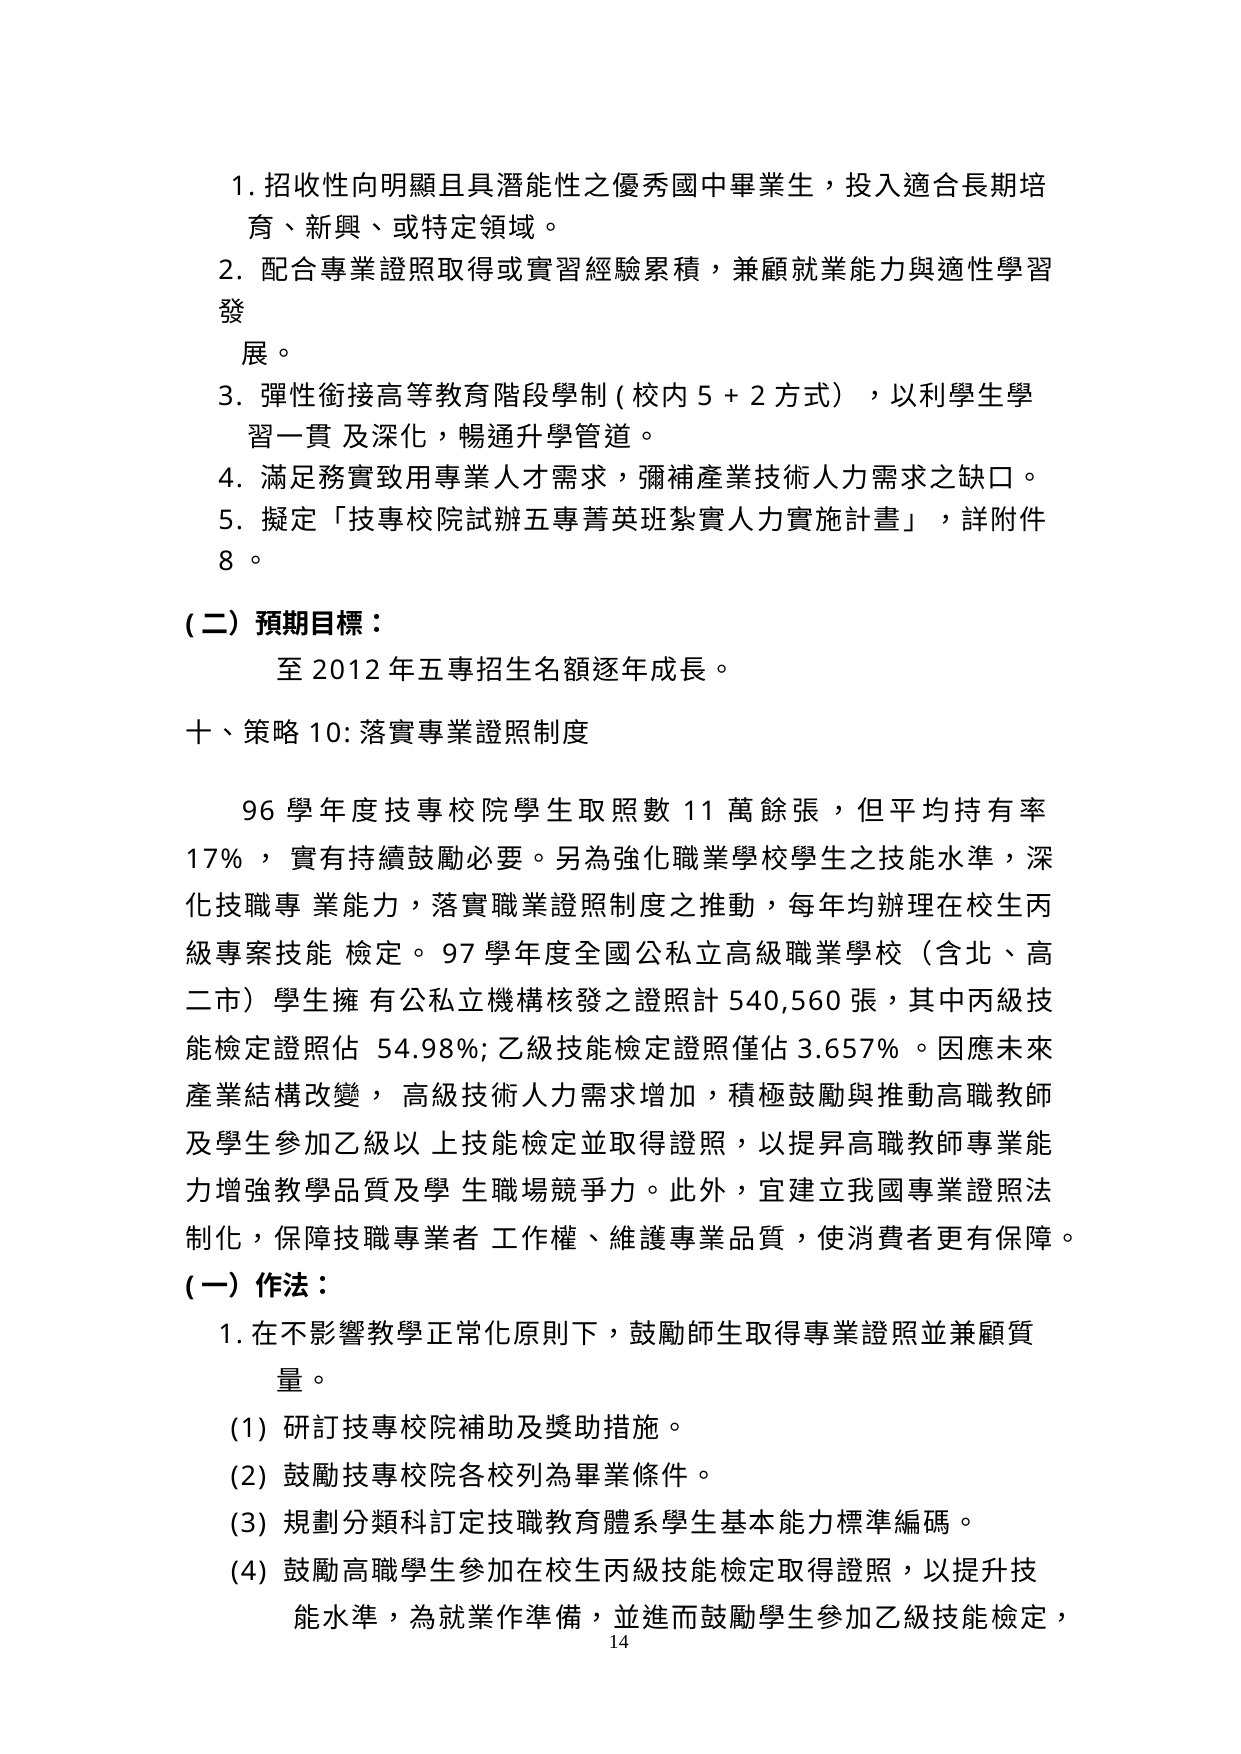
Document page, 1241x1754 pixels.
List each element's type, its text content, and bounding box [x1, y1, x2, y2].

text_box 1.招收性向明顯且具潛能性之優秀國中畢業生，投入適合長期培 育、新興、或特定領域。 2. 配合專業證照取得或實習經驗累積，兼顧就業能力與適性學習發 展。 3. 彈性銜接高等教育階段學制(校内5 + 2方式），以利學生學習一貫 及深化，暢通升學管道。 4. 滿足務實致用專業人才需求，彌補產業技術人力需求之缺口。 5. 擬定「技專校院試辦五專菁英班紮實人力實施計晝」，詳附件8。 (二）預期目標： 至2012年五專招生名額逐年成長。 十、策略10:落實專業證照制度 96學年度技專校院學生取照數11萬餘張，但平均持有率17%， 實有持續鼓勵必要。另為強化職業學校學生之技能水準，深化技職專 業能力，落實職業證照制度之推動，每年均辦理在校生丙級專案技能 檢定。97學年度全國公私立高級職業學校（含北、高二市）學生擁 有公私立機構核發之證照計540,560張，其中丙級技能檢定證照佔 54.98%;乙級技能檢定證照僅佔3.657%。因應未來產業結構改變， 高級技術人力需求增加，積極鼓勵與推動高職教師及學生參加乙級以 上技能檢定並取得證照，以提昇高職教師專業能力增強教學品質及學 生職場競爭力。此外，宜建立我國專業證照法制化，保障技職專業者 工作權、維護專業品質，使消費者更有保障。 (一）作法： 1.在不影響教學正常化原則下，鼓勵師生取得專業證照並兼顧質 量。 (1) 研訂技專校院補助及獎助措施。 (2) 鼓勵技專校院各校列為畢業條件。 (3) 規劃分類科訂定技職教育體系學生基本能力標準編碼。 (4) 鼓勵高職學生參加在校生丙級技能檢定取得證照，以提升技 能水準，為就業作準備，並進而鼓勵學生參加乙級技能檢定， [185, 159, 1055, 1587]
text_box 14 [609, 1629, 633, 1649]
